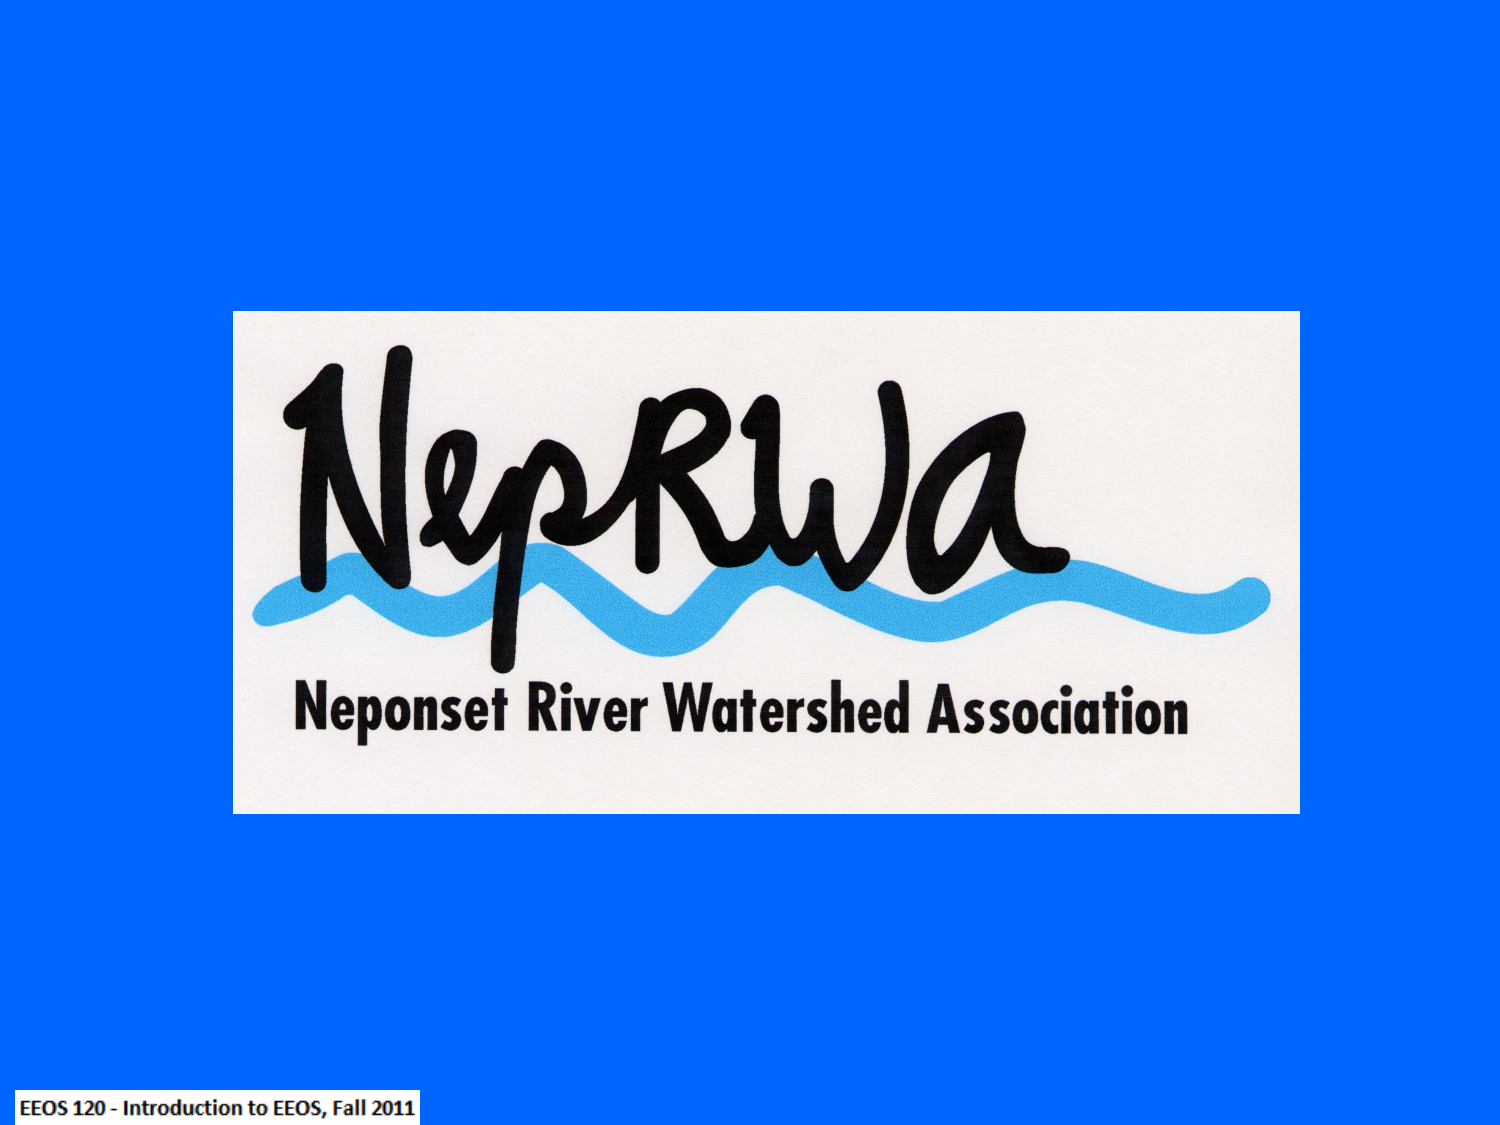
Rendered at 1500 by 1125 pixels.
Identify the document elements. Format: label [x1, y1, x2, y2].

picture [233, 311, 1300, 814]
picture [15, 1090, 420, 1125]
